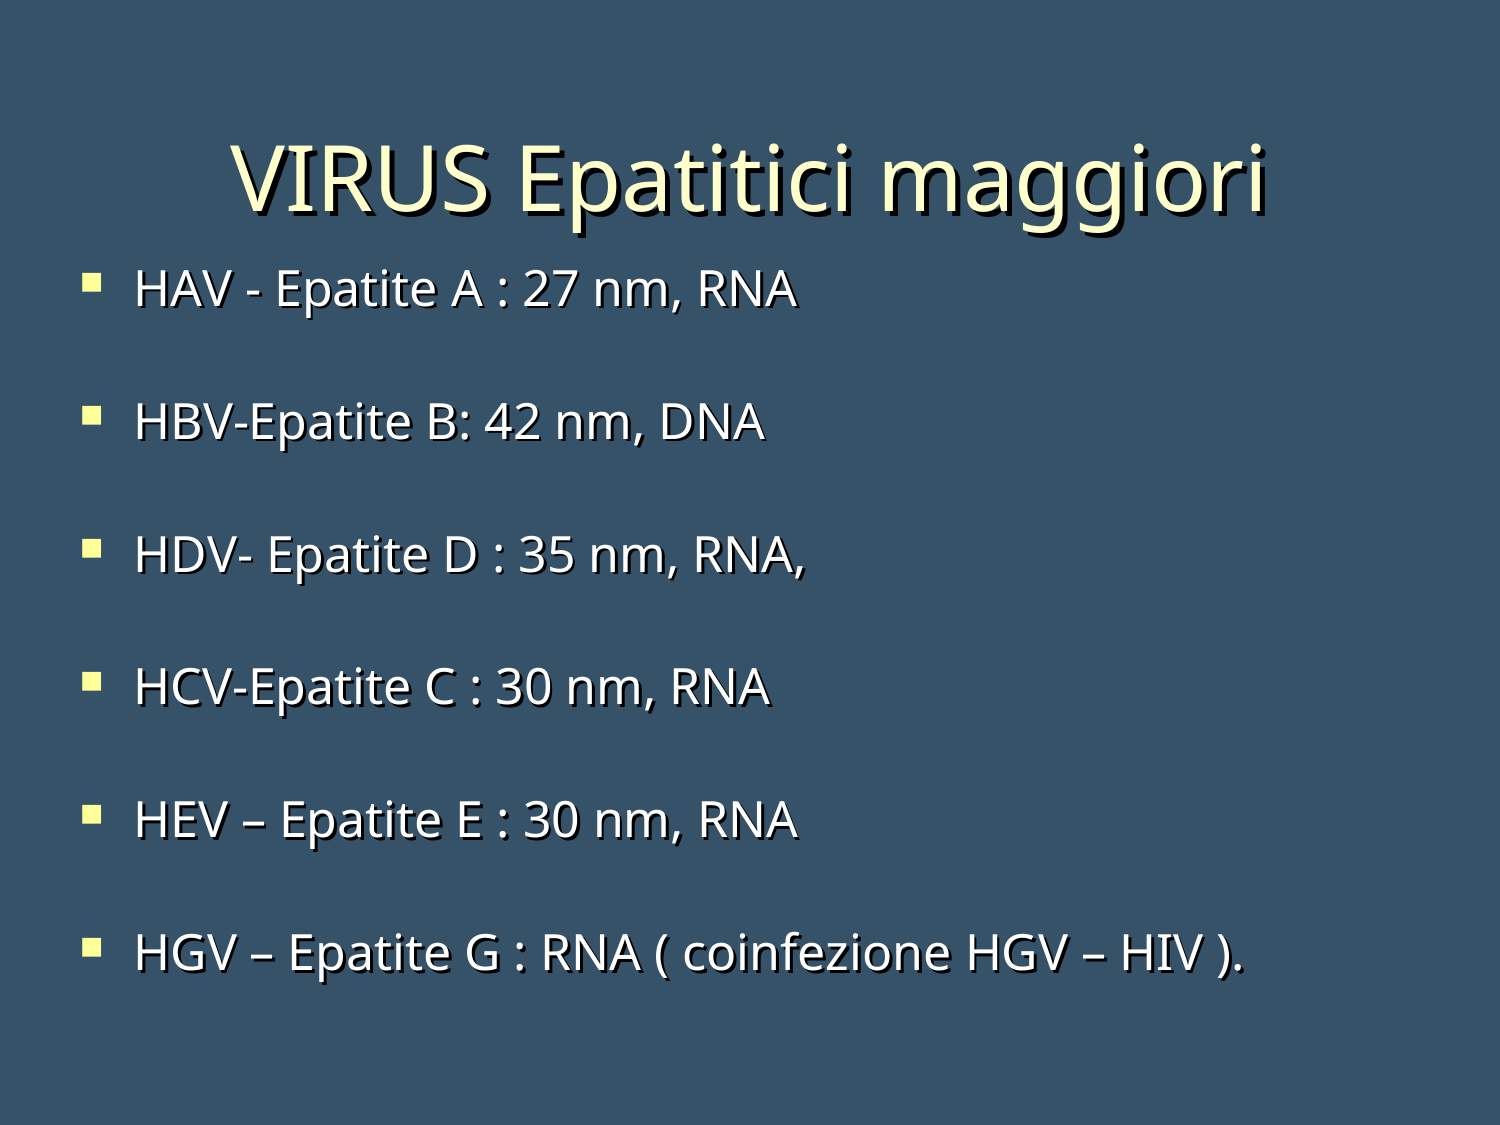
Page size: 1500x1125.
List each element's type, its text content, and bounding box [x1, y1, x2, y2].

text_box VIRUS Epatitici maggiori [75, 62, 1426, 255]
text_box HAV - Epatite A : 27 nm, RNA HBV-Epatite B: 42 nm, DNA HDV- Epatite D : 35 nm, RNA, HCV-Epatite C : 30 nm, RNA HEV – Epatite E : 30 nm, RNA HGV – Epatite G : RNA ( coinfezione HGV – HIV ). [64, 255, 1426, 1000]
